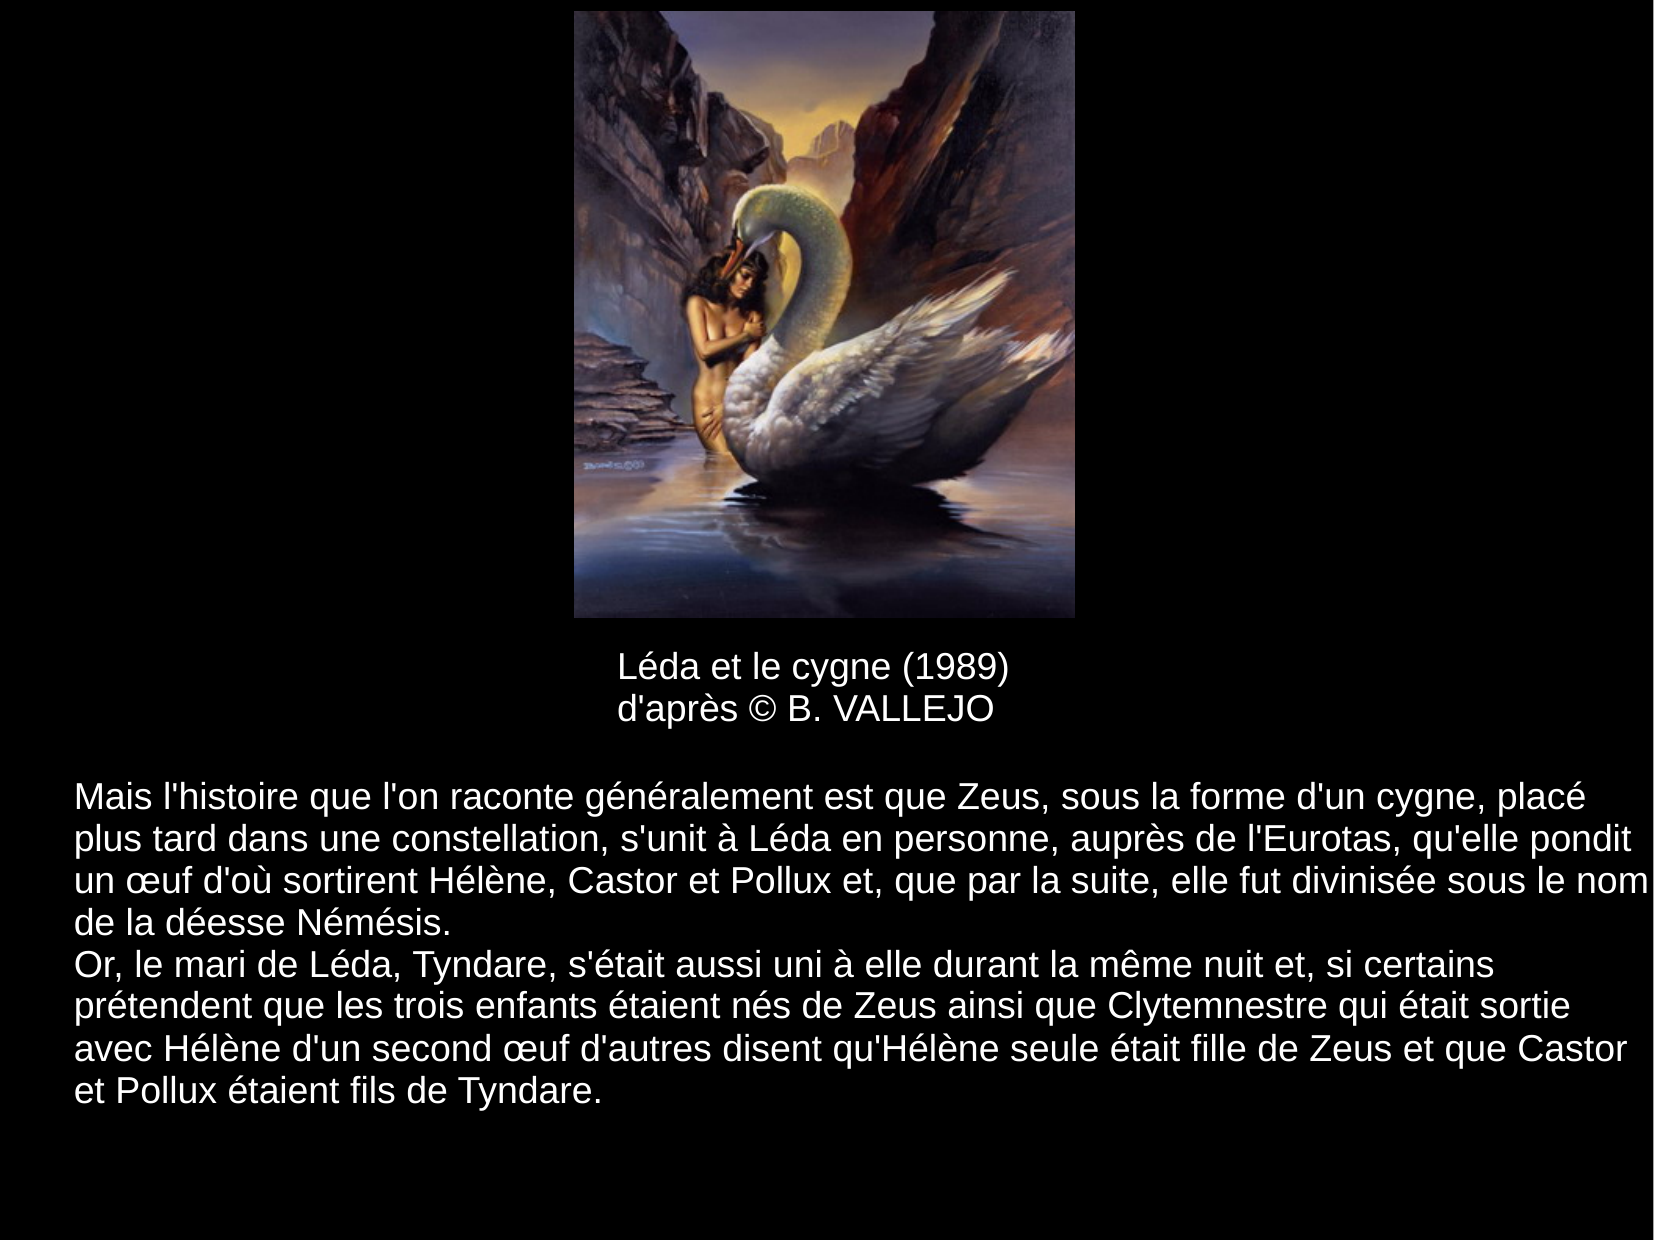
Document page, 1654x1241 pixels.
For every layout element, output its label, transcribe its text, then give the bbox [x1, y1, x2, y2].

text_box Léda et le cygne (1989) d'après © B. VALLEJO [602, 637, 1418, 737]
text_box Mais l'histoire que l'on raconte généralement est que Zeus, sous la forme d'un cygne, placé plus tard dans une constellation, s'unit à Léda en personne, auprès de l'Eurotas, qu'elle pondit un œuf d'où sortirent Hélène, Castor et Pollux et, que par la suite, elle fut divinisée sous le nom de la déesse Némésis. Or, le mari de Léda, Tyndare, s'était aussi uni à elle durant la même nuit et, si certains prétendent que les trois enfants étaient nés de Zeus ainsi que Clytemnestre qui était sortie avec Hélène d'un second œuf d'autres disent qu'Hélène seule était fille de Zeus et que Castor et Pollux étaient fils de Tyndare. [59, 767, 1654, 1119]
picture [574, 11, 1075, 619]
